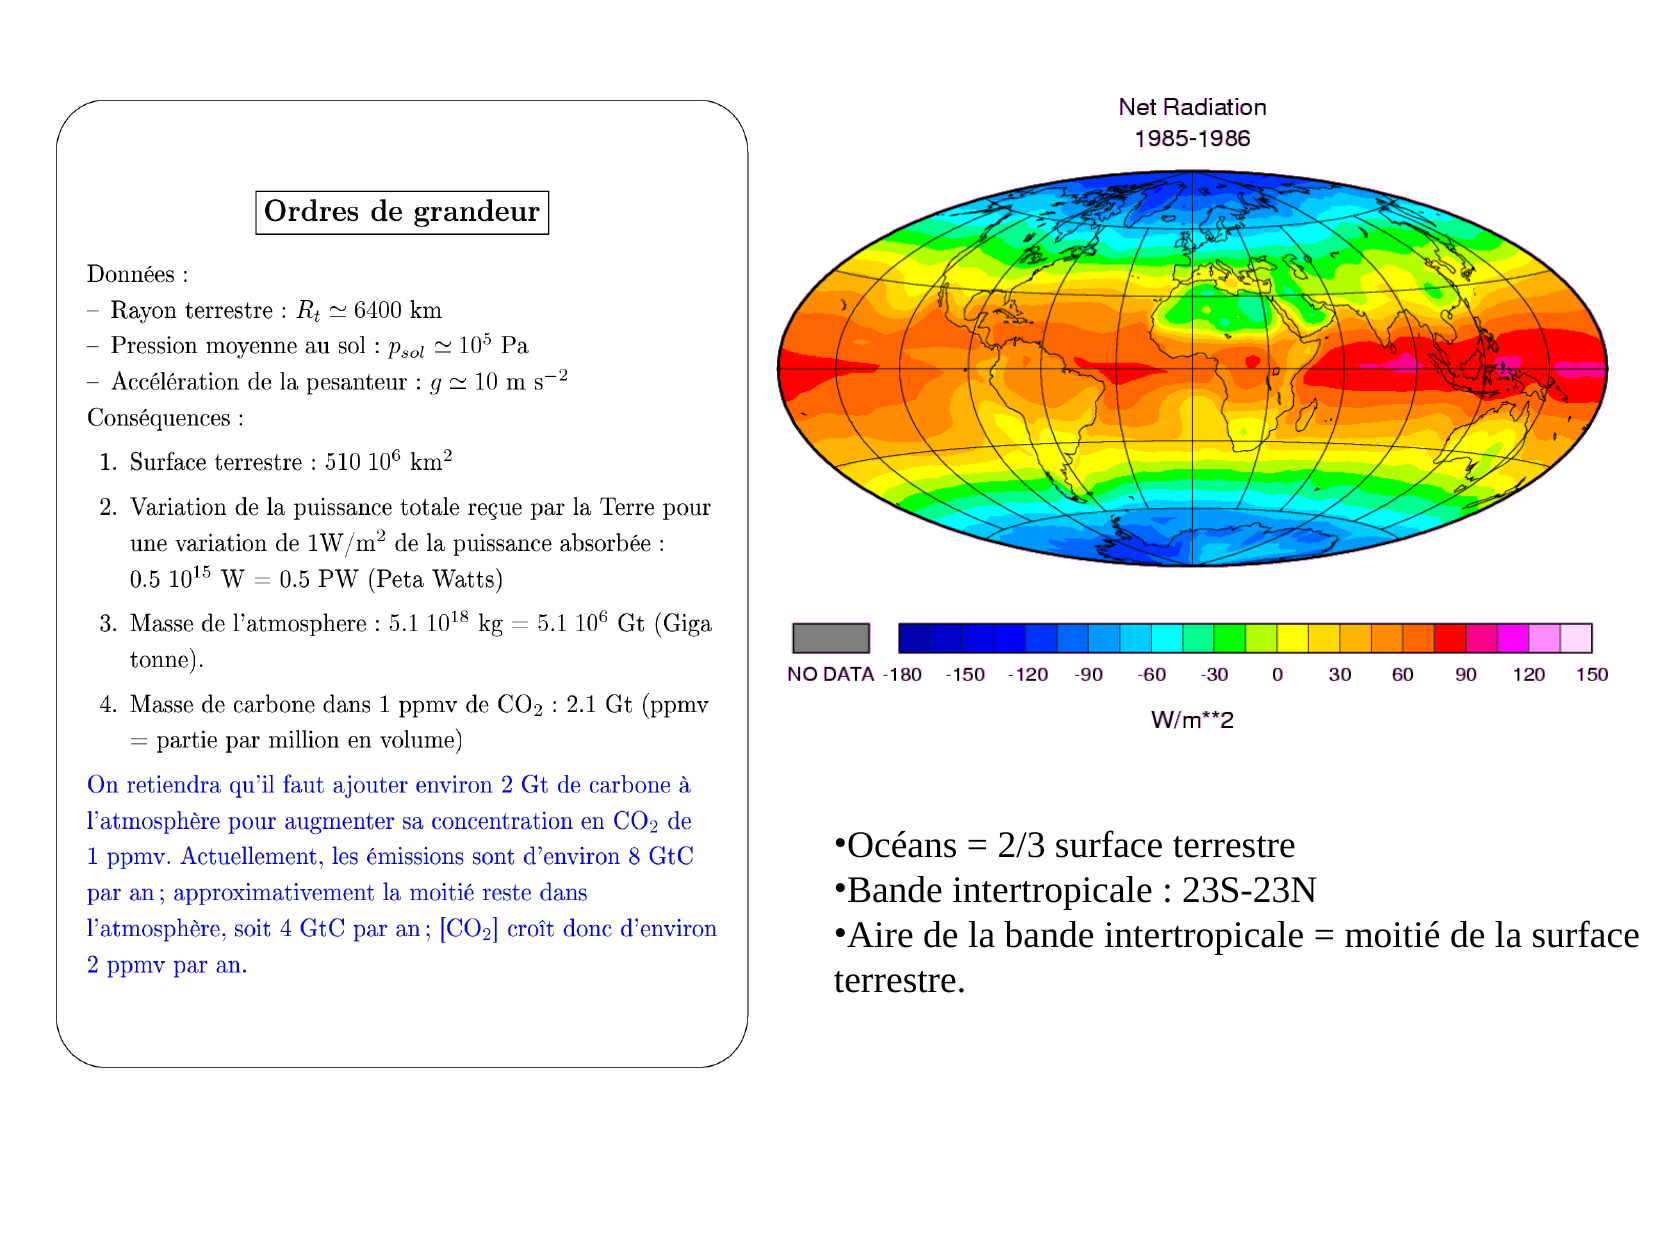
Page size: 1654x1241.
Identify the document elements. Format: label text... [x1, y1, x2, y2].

picture [0, 0, 1609, 1241]
text_box Océans = 2/3 surface terrestre Bande intertropicale : 23S-23N Aire de la bande intertropicale = moitié de la surface terrestre. [819, 812, 1654, 1008]
